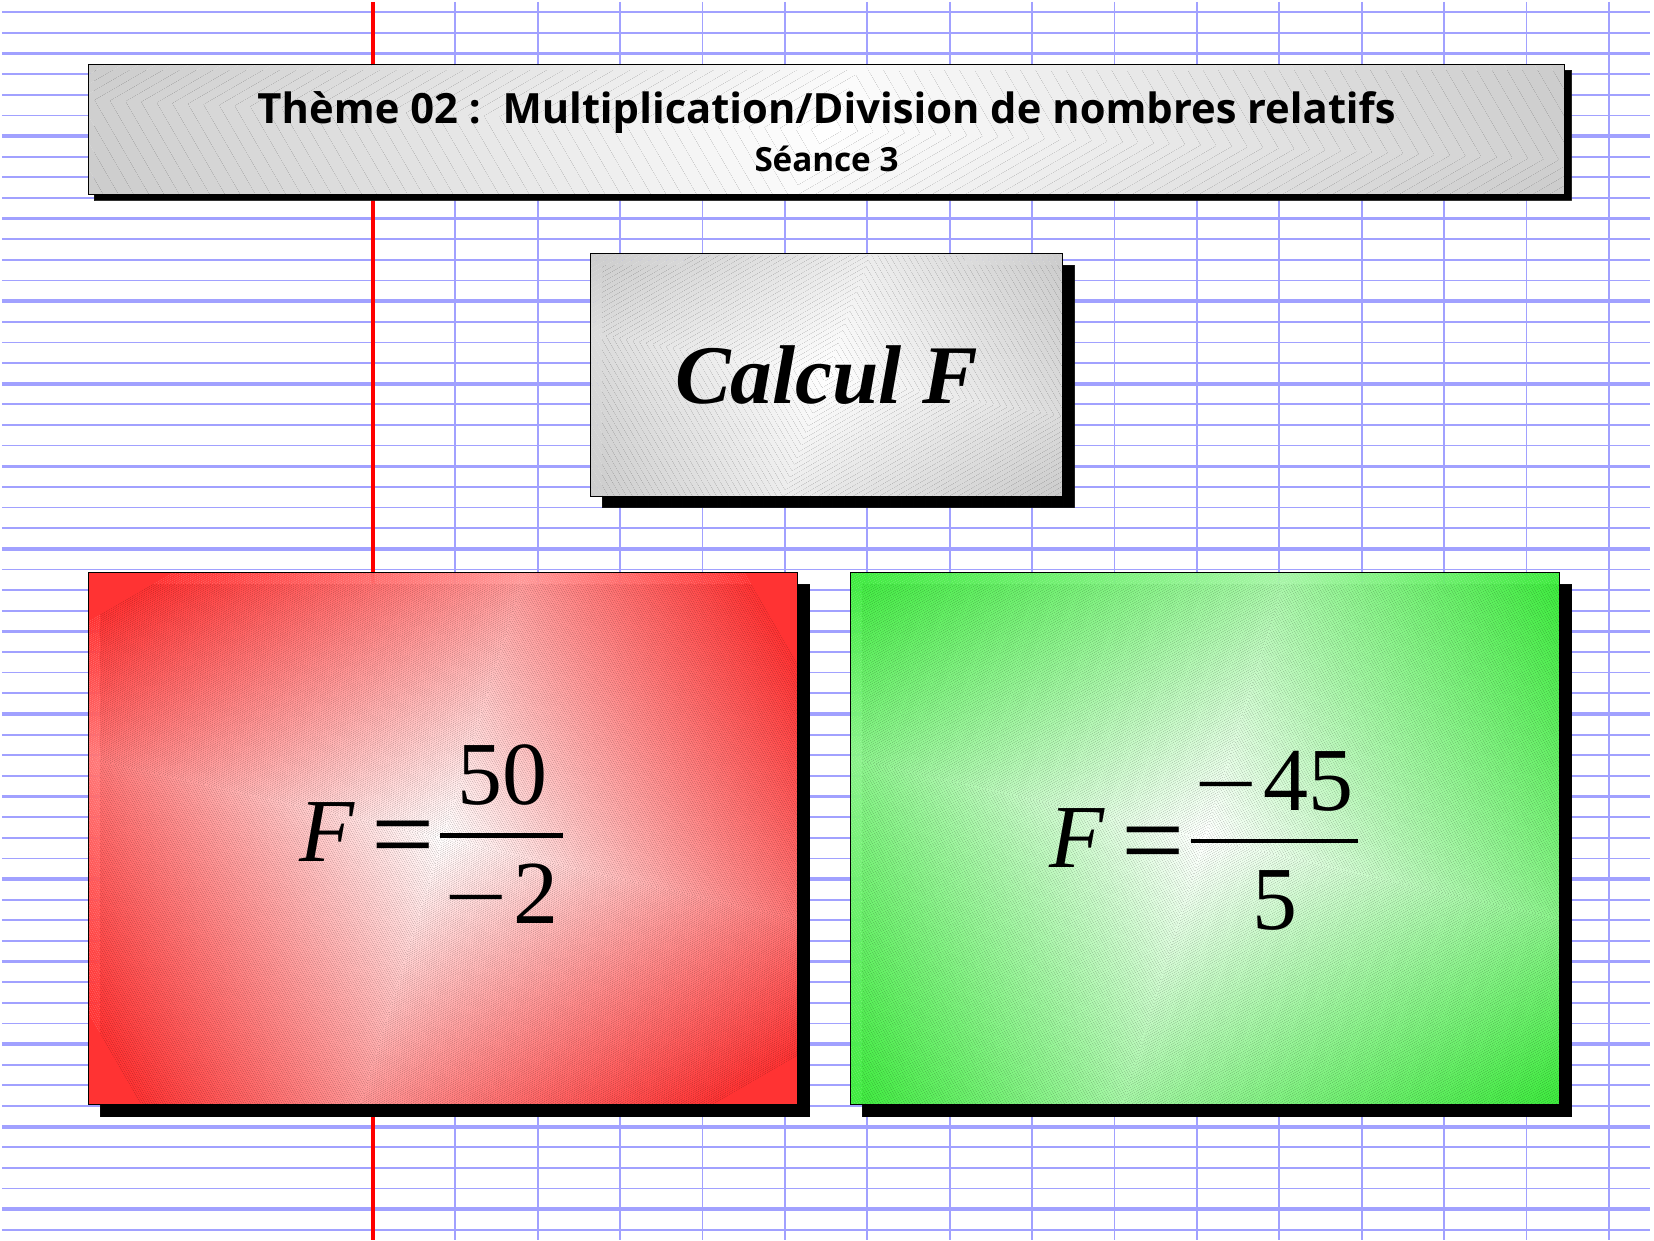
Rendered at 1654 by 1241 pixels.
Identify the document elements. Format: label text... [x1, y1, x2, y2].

text_box [850, 572, 1560, 1105]
text_box Calcul F [590, 253, 1063, 497]
text_box [88, 572, 798, 1105]
picture [0, 0, 1654, 1241]
chart [1021, 732, 1386, 951]
text_box Thème 02 : Multiplication/Division de nombres relatifs Séance 3 [88, 64, 1565, 195]
chart [271, 726, 592, 946]
